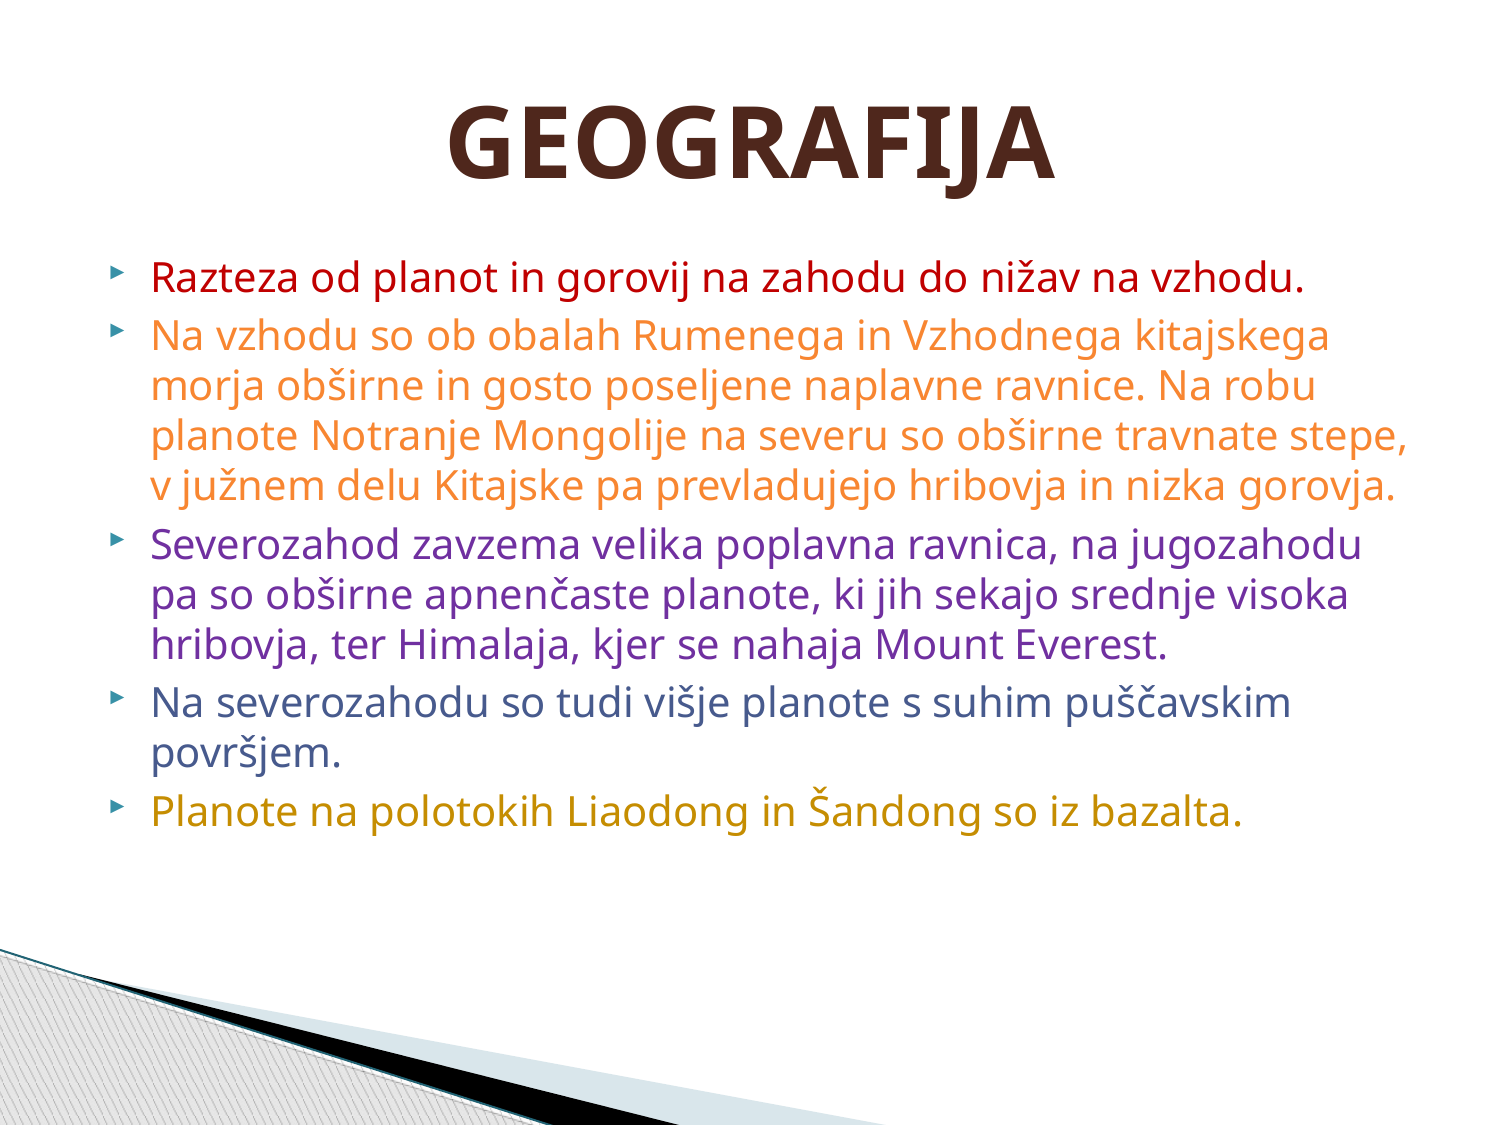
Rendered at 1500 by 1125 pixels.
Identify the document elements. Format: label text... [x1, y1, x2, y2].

list Razteza od planot in gorovij na zahodu do nižav na vzhodu. Na vzhodu so ob obalah Rumenega in Vzhodnega kitajskega morja obširne in gosto poseljene naplavne ravnice. Na robu planote Notranje Mongolije na severu so obširne travnate stepe, v južnem delu Kitajske pa prevladujejo hribovja in nizka gorovja. Severozahod zavzema velika poplavna ravnica, na jugozahodu pa so obširne apnenčaste planote, ki jih sekajo srednje visoka hribovja, ter Himalaja, kjer se nahaja Mount Everest. Na severozahodu so tudi višje planote s suhim puščavskim površjem. Planote na polotokih Liaodong in Šandong so iz bazalta. [75, 242, 1425, 986]
title GEOGRAFIJA [75, 45, 1425, 233]
